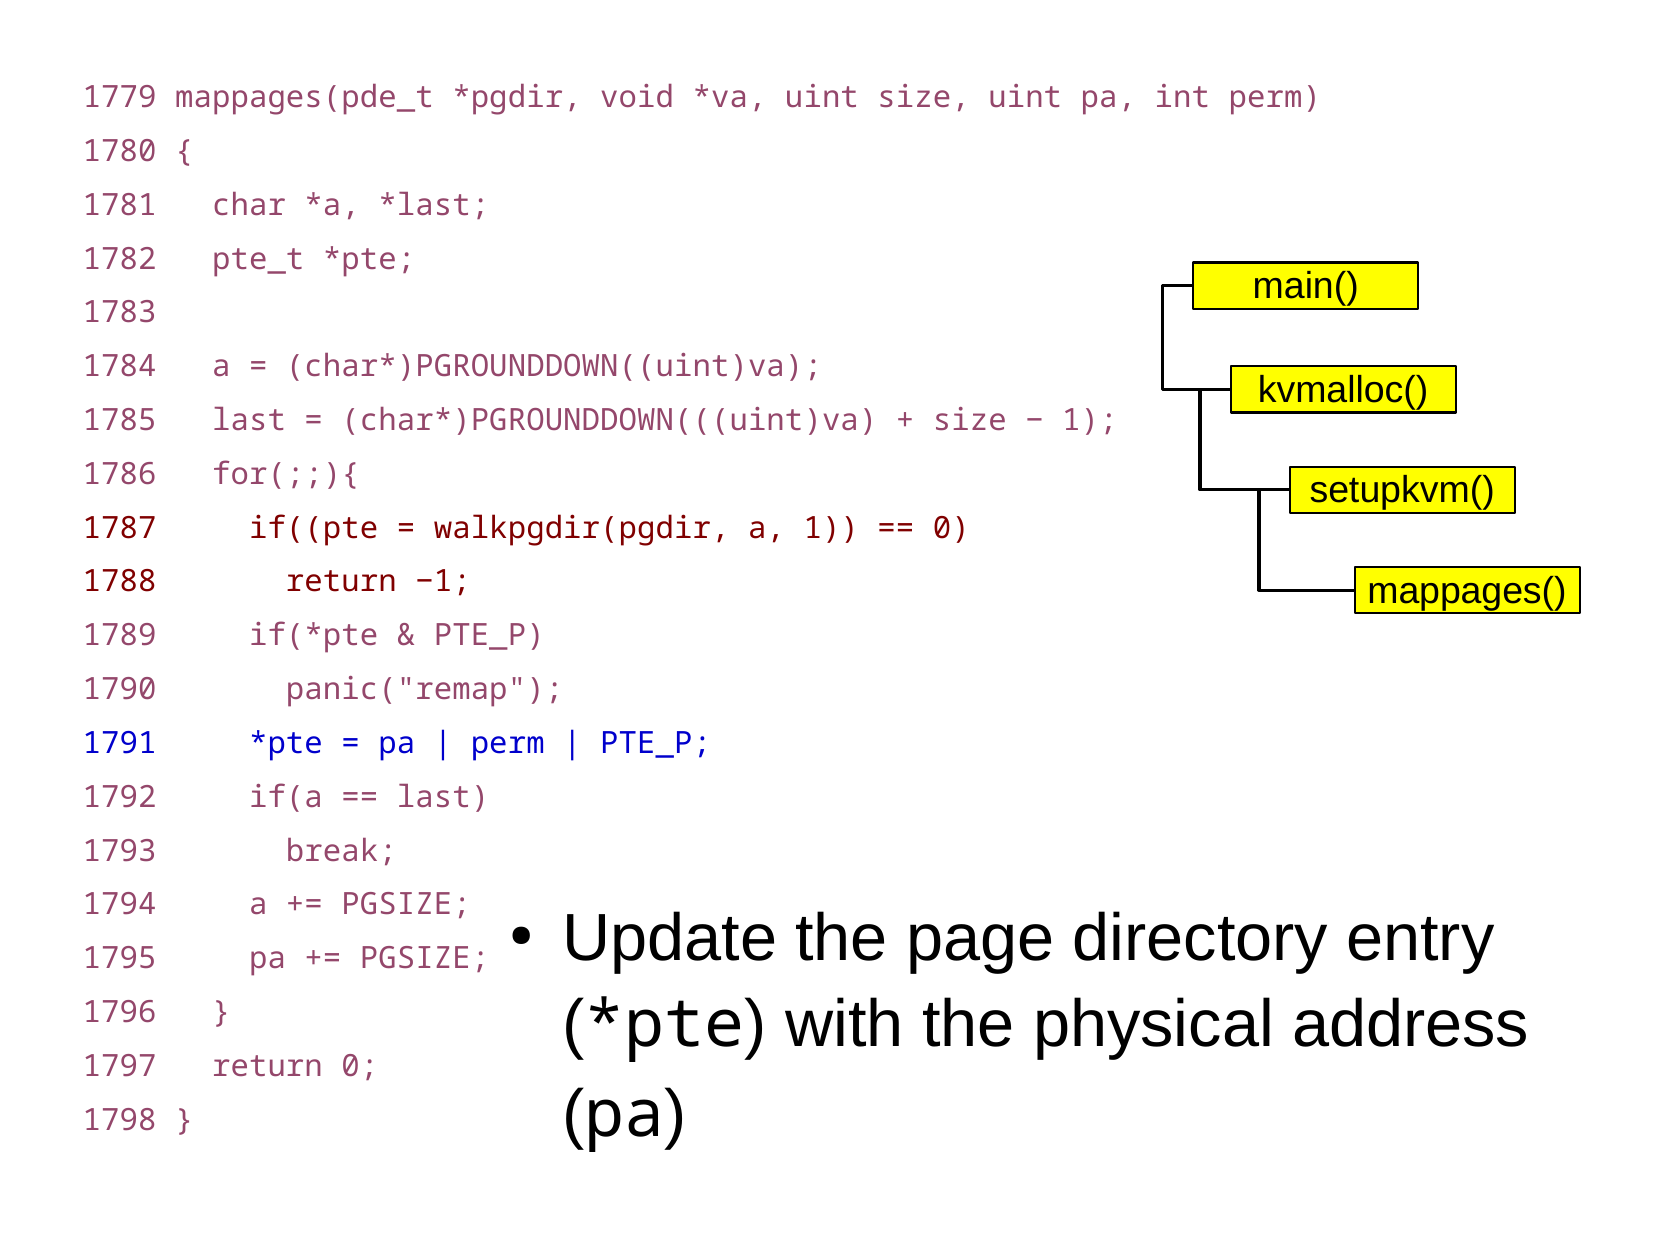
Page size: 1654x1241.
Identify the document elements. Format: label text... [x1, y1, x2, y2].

text_box main() [1193, 262, 1419, 309]
text_box setupkvm() [1289, 466, 1515, 513]
text_box kvmalloc() [1230, 366, 1456, 413]
list Update the page directory entry (*pte) with the physical address (pa) [491, 899, 1613, 1163]
list 1779 mappages(pde_t *pgdir, void *va, uint size, uint pa, int perm) 1780 { 1781 char *a, *last; 1782 pte_t *pte; 1783 1784 a = (char*)PGROUNDDOWN((uint)va); 1785 last = (char*)PGROUNDDOWN(((uint)va) + size − 1); 1786 for(;;){ 1787 if((pte = walkpgdir(pgdir, a, 1)) == 0) 1788 return −1; 1789 if(*pte & PTE_P) 1790 panic("remap"); 1791 *pte = pa | perm | PTE_P; 1792 if(a == last) 1793 break; 1794 a += PGSIZE; 1795 pa += PGSIZE; 1796 } 1797 return 0; 1798 } [82, 75, 1571, 1163]
text_box mappages() [1354, 567, 1580, 614]
